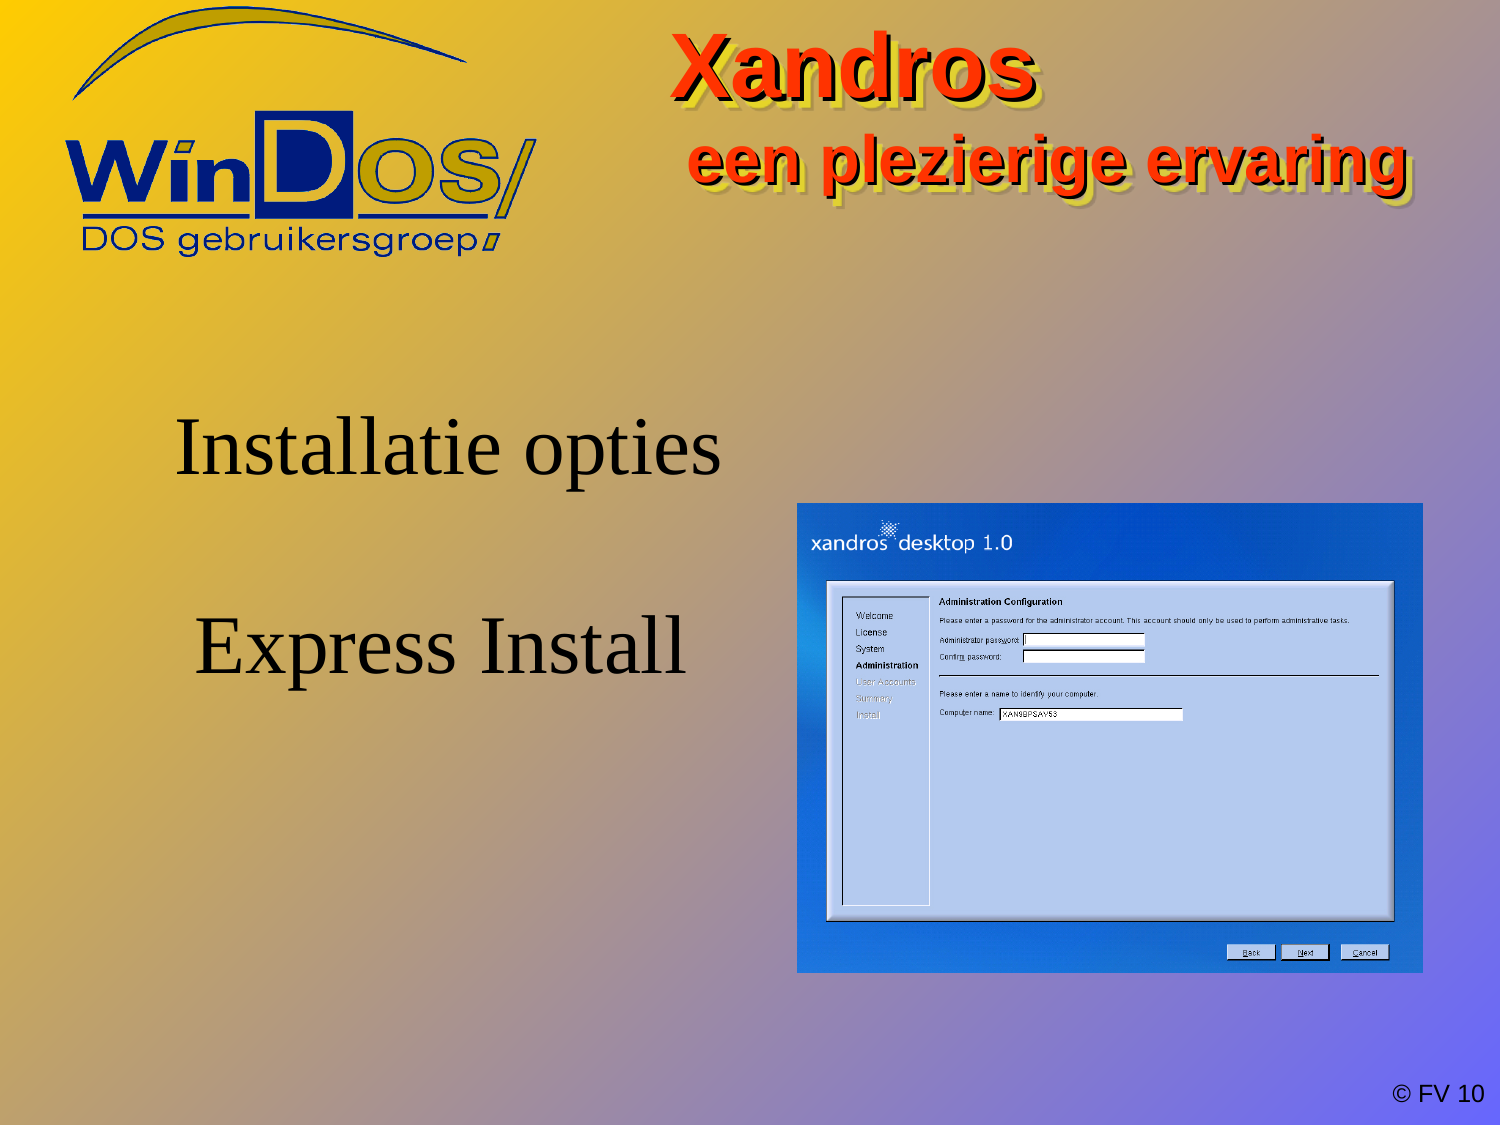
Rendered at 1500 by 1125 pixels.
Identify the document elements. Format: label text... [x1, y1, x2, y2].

text_box Installatie opties Express Install [159, 385, 790, 701]
text_box © FV <getal> [1352, 1070, 1500, 1125]
picture [65, 6, 537, 264]
text_box Xandros een plezierige ervaring [595, 0, 1500, 205]
picture [797, 503, 1423, 973]
